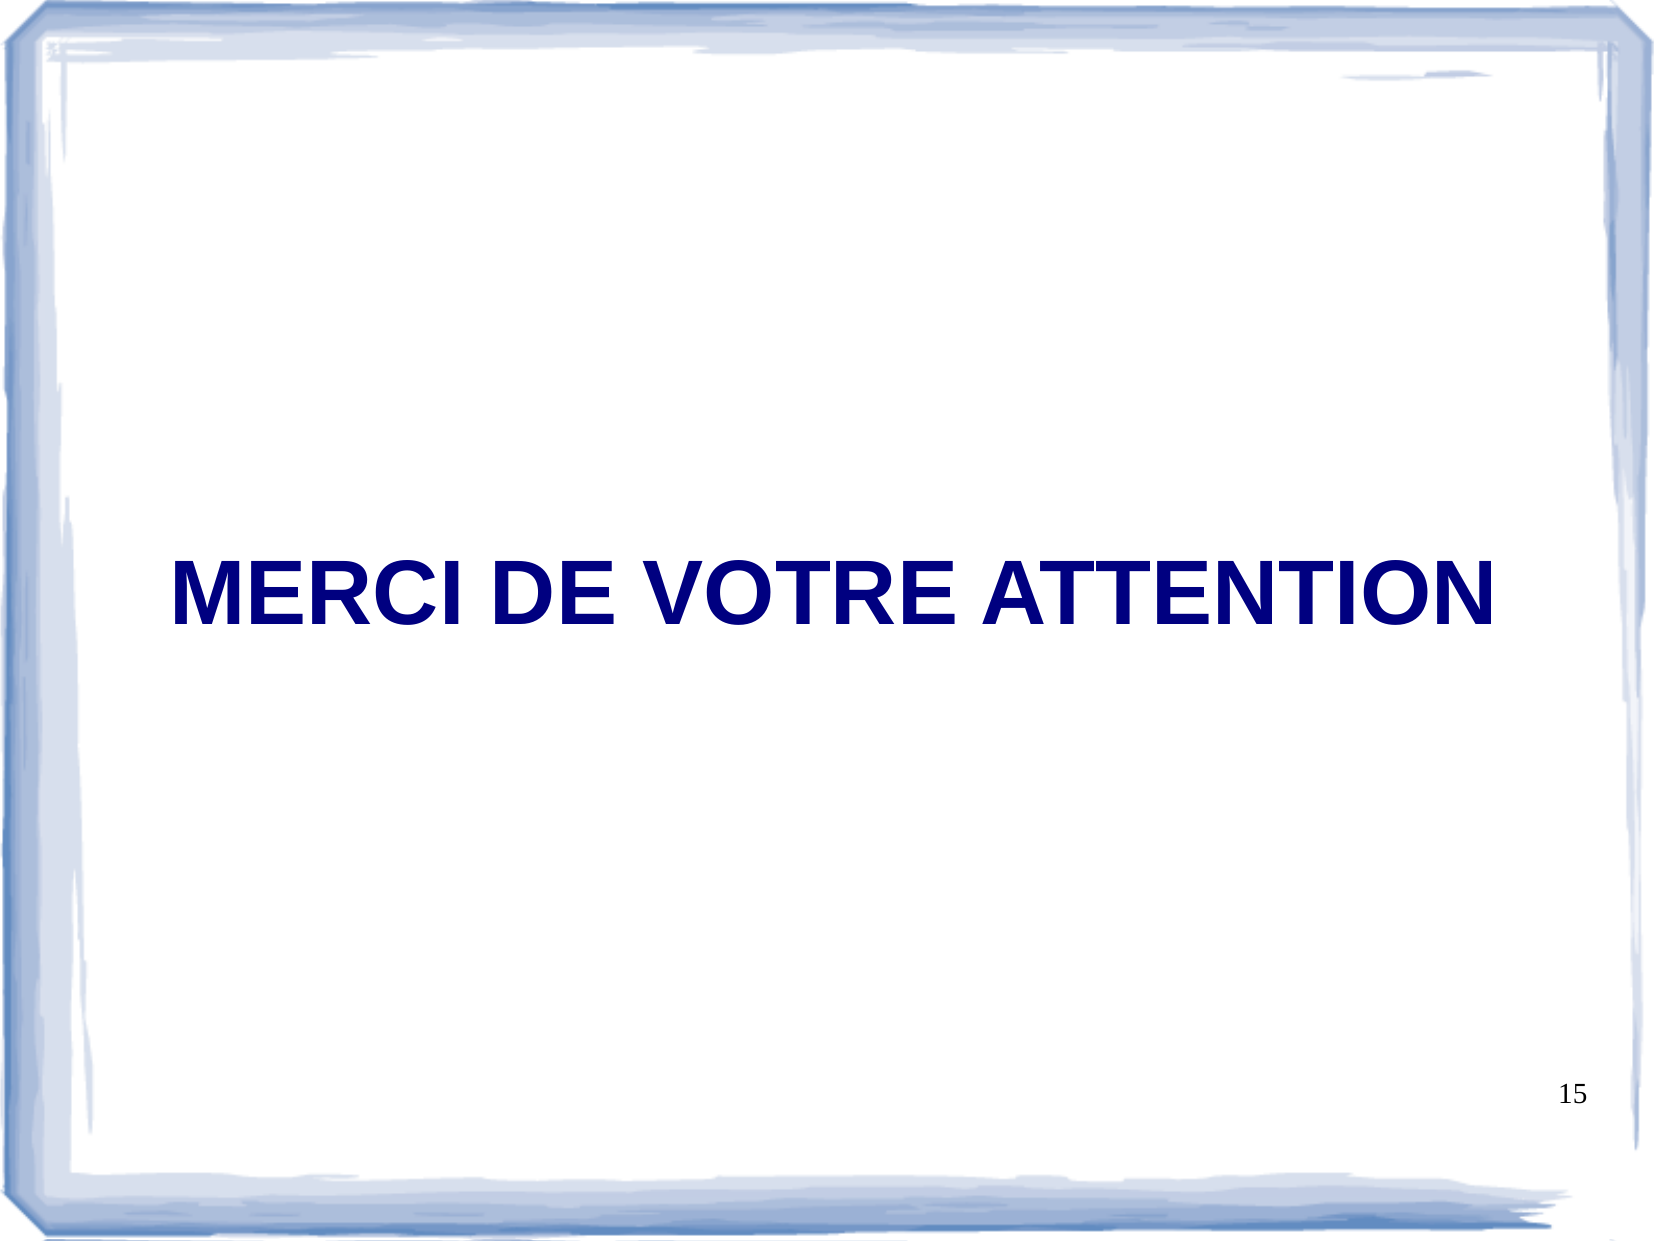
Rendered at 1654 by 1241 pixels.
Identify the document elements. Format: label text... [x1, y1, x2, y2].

list MERCI DE VOTRE ATTENTION [118, 324, 1571, 1045]
picture [0, 0, 1654, 1241]
